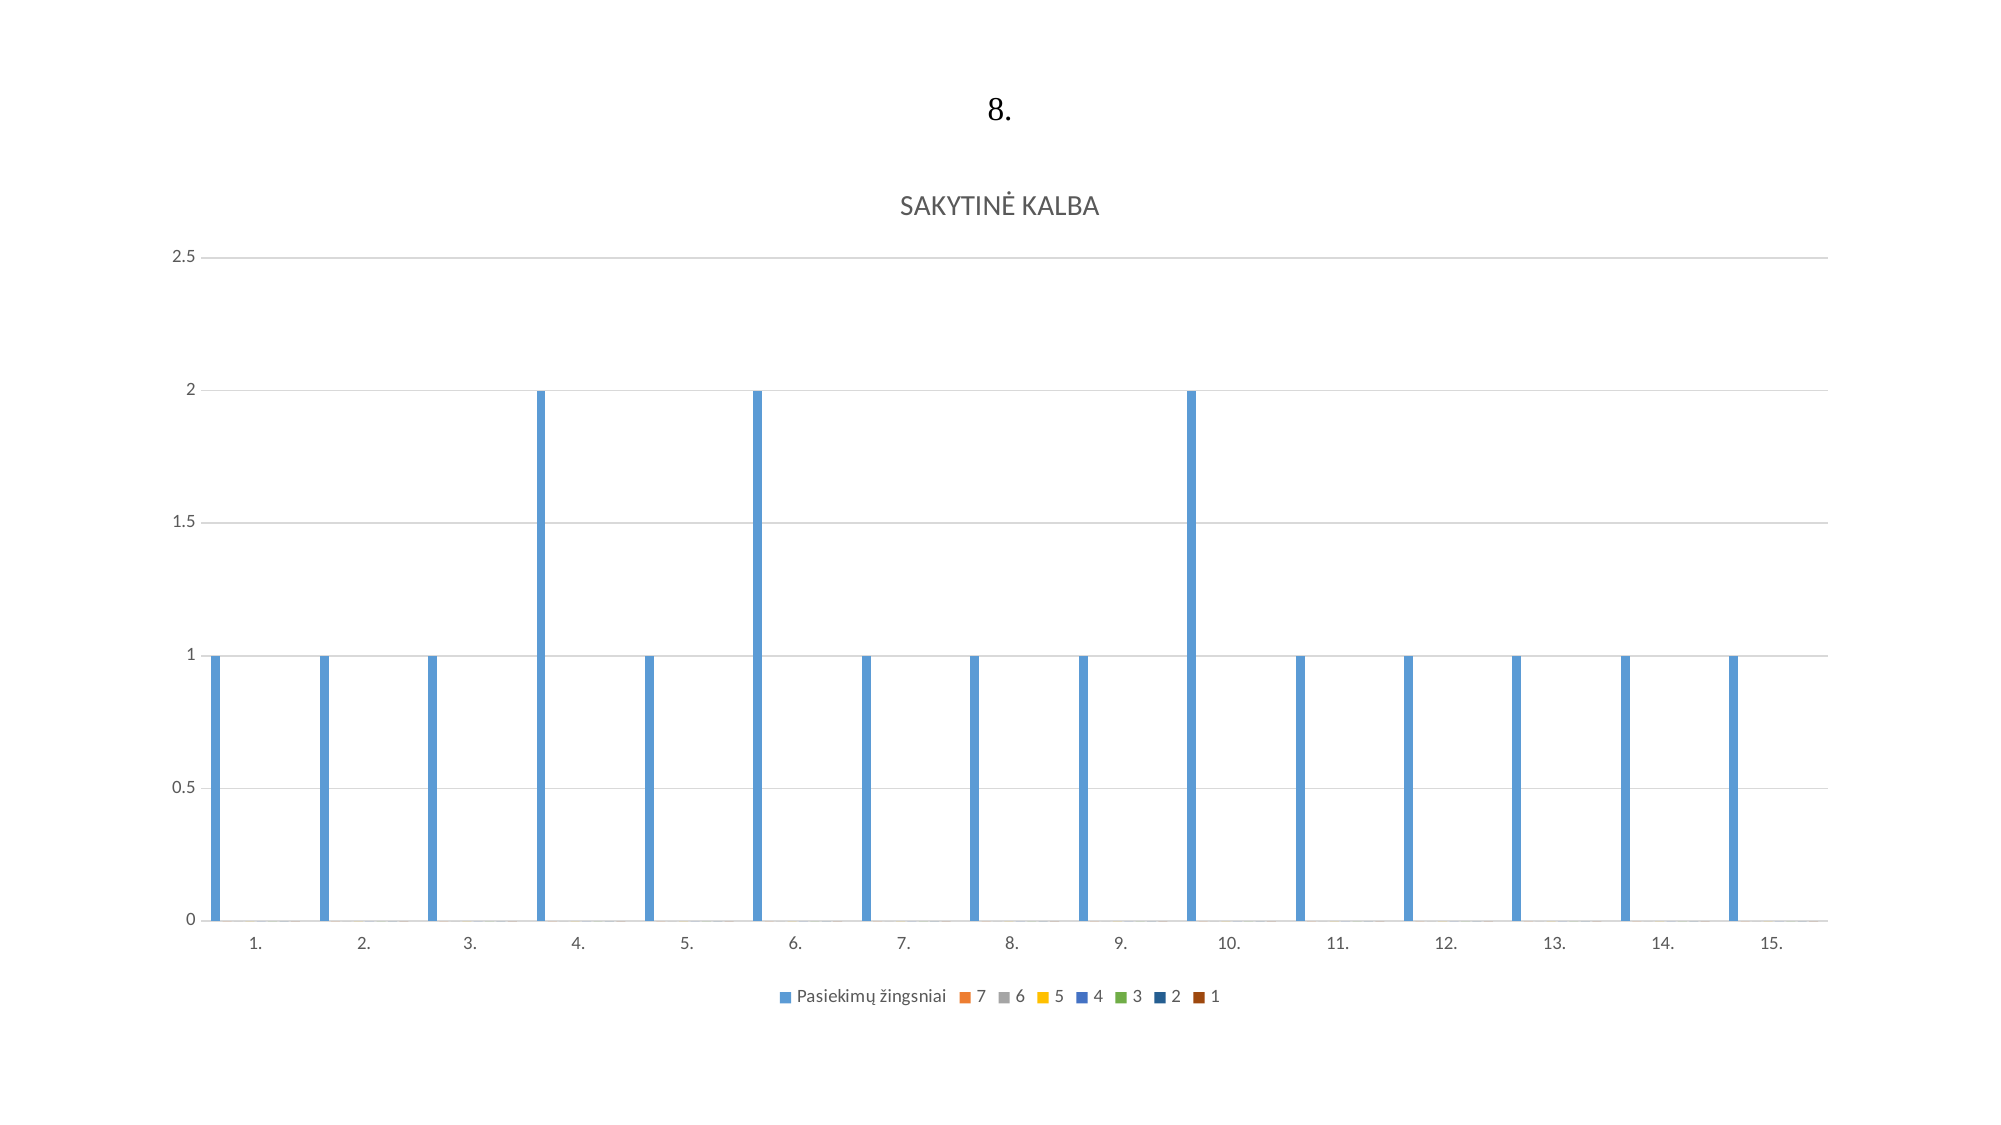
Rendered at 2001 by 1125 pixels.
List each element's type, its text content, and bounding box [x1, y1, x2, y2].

chart [137, 159, 1863, 1014]
title 8. [137, 59, 1863, 159]
